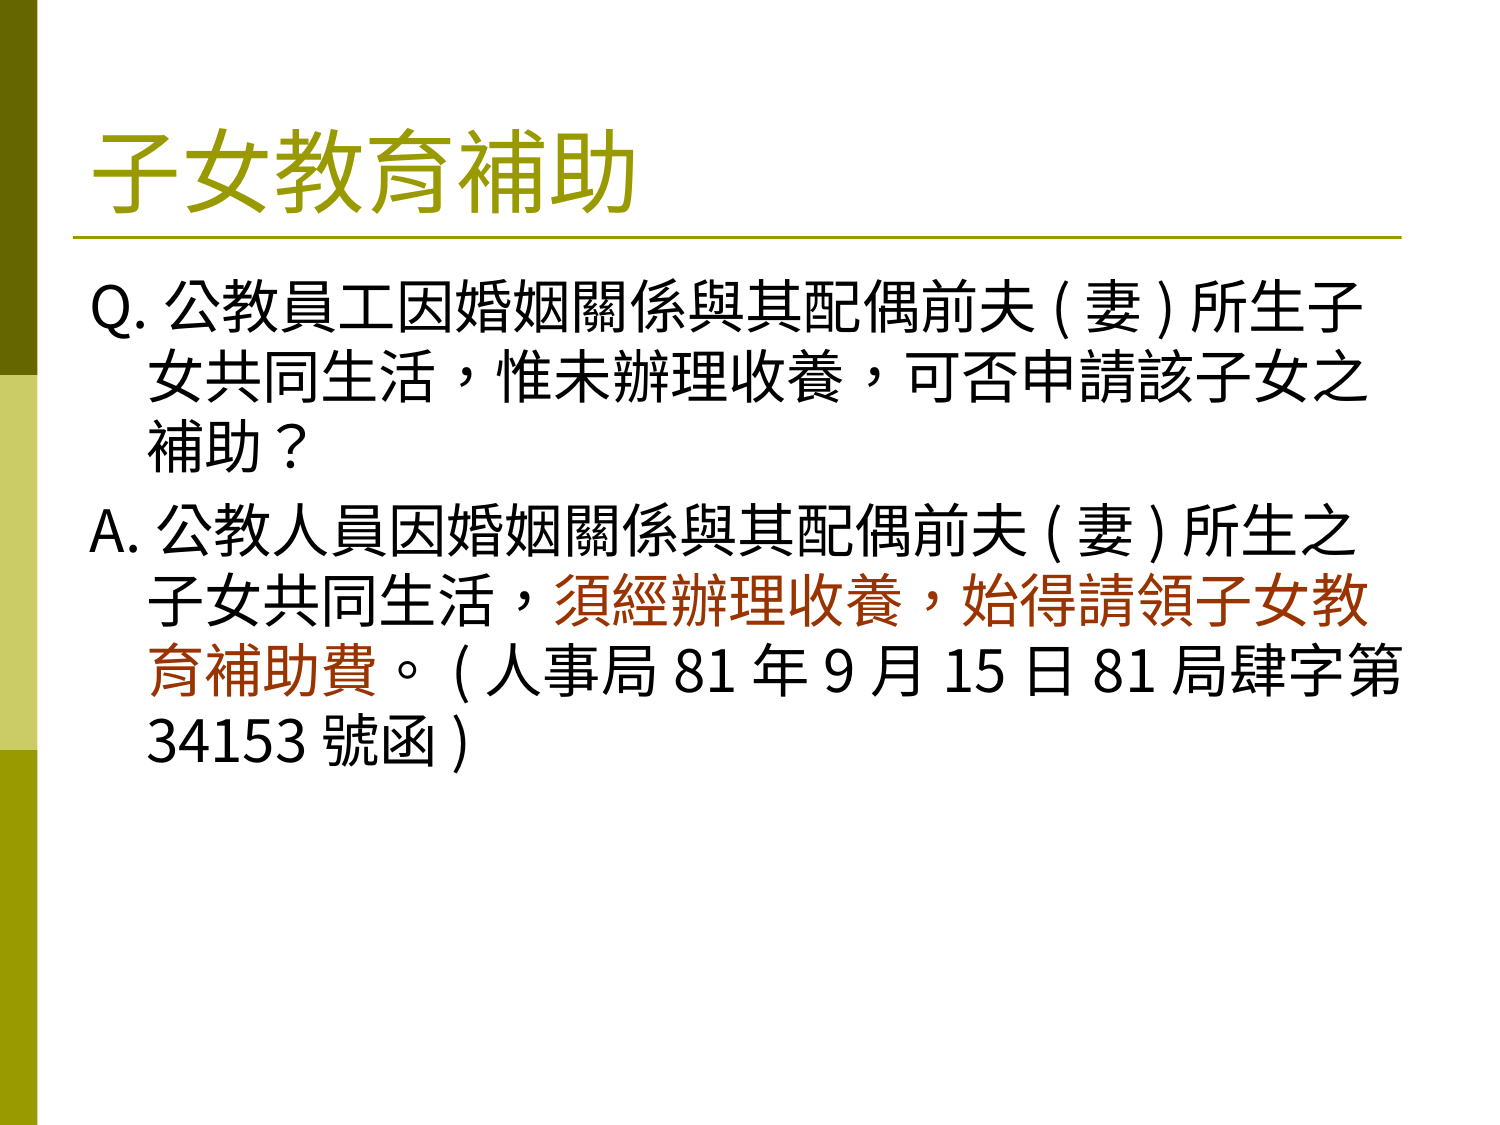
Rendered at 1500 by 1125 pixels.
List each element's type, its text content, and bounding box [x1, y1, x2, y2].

list Q.公教員工因婚姻關係與其配偶前夫(妻)所生子女共同生活，惟未辦理收養，可否申請該子女之補助？ A.公教人員因婚姻關係與其配偶前夫(妻)所生之子女共同生活，須經辦理收養，始得請領子女教育補助費。(人事局81年9月15日81局肆字第34153號函) [75, 262, 1426, 1006]
title 子女教育補助 [75, 45, 1426, 233]
